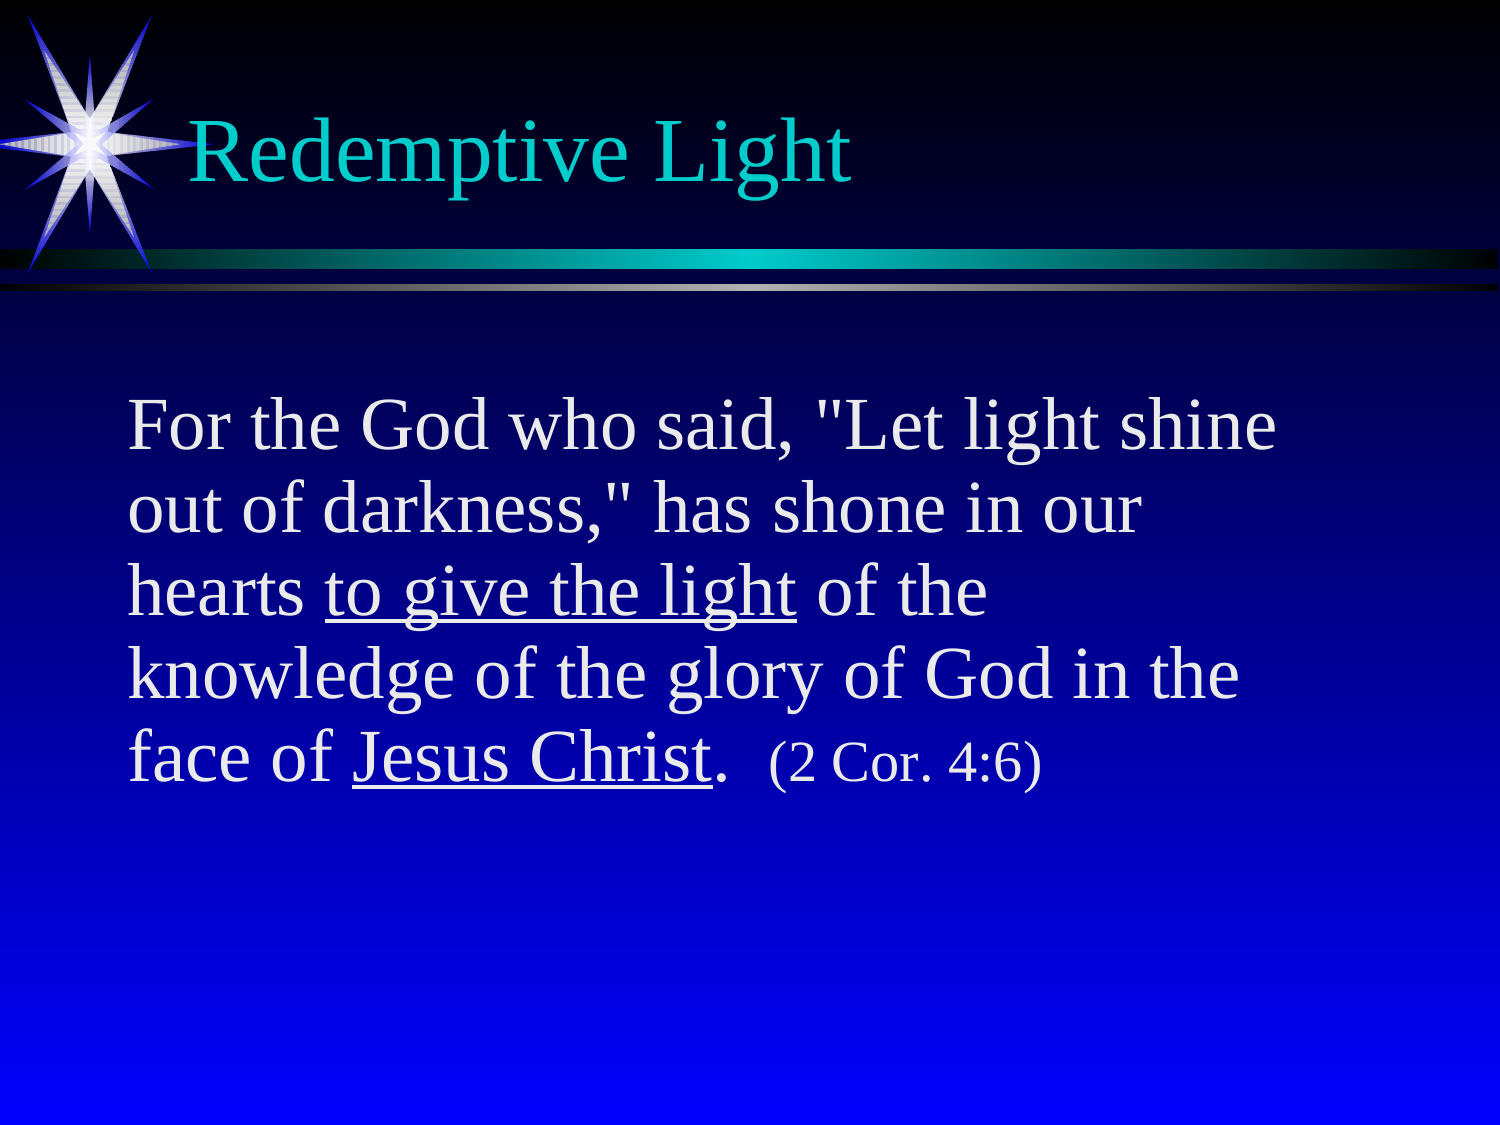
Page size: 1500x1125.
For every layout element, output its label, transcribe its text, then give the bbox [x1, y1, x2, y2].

text_box For the God who said, "Let light shine out of darkness," has shone in our hearts to give the light of the knowledge of the glory of God in the face of Jesus Christ. (2 Cor. 4:6) [112, 375, 1351, 805]
title Redemptive Light [187, 63, 1463, 237]
